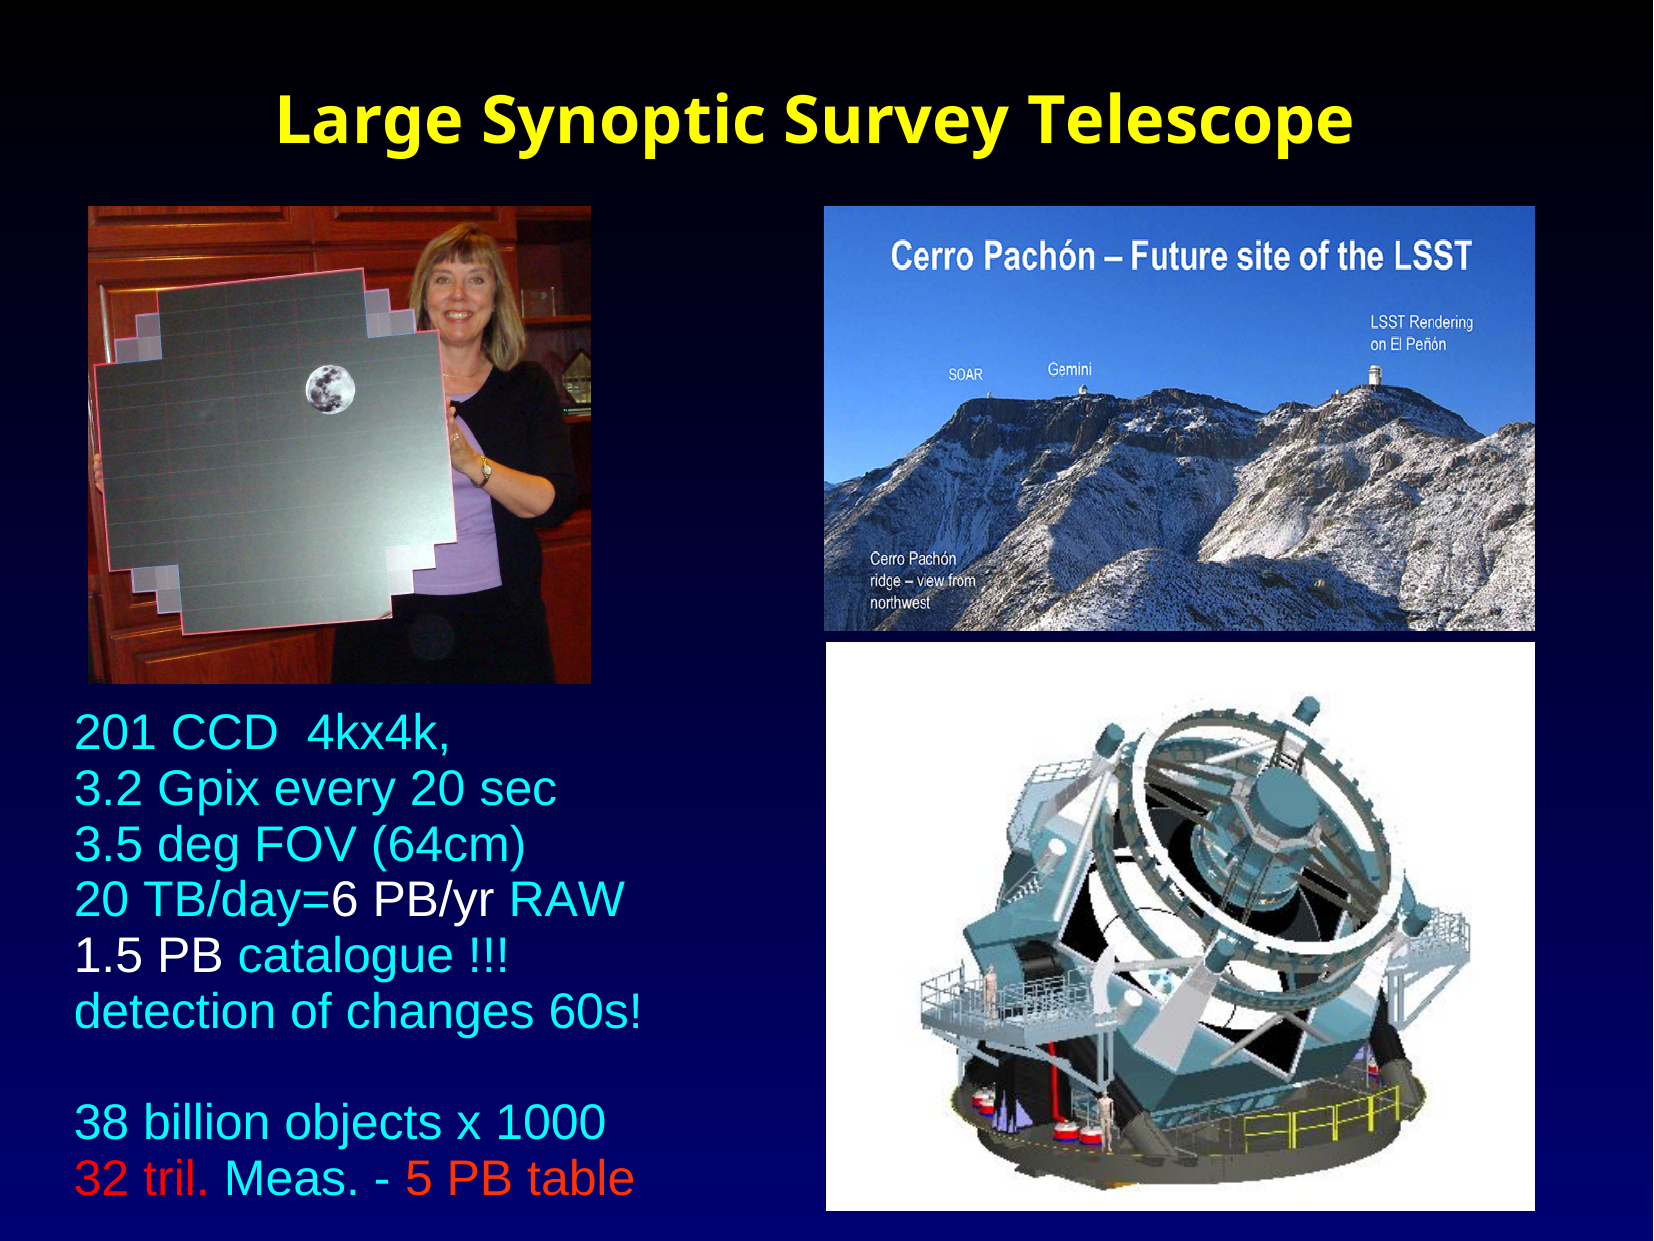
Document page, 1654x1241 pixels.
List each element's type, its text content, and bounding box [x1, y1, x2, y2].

picture [824, 206, 1535, 631]
picture [826, 642, 1535, 1211]
picture [88, 206, 591, 684]
text_box 201 CCD 4kx4k, 3.2 Gpix every 20 sec 3.5 deg FOV (64cm) 20 TB/day=6 PB/yr RAW 1.5 PB catalogue !!! detection of changes 60s! 38 billion objects x 1000 32 tril. Meas. - 5 PB table [58, 697, 679, 1214]
title Large Synoptic Survey Telescope [88, 58, 1577, 178]
